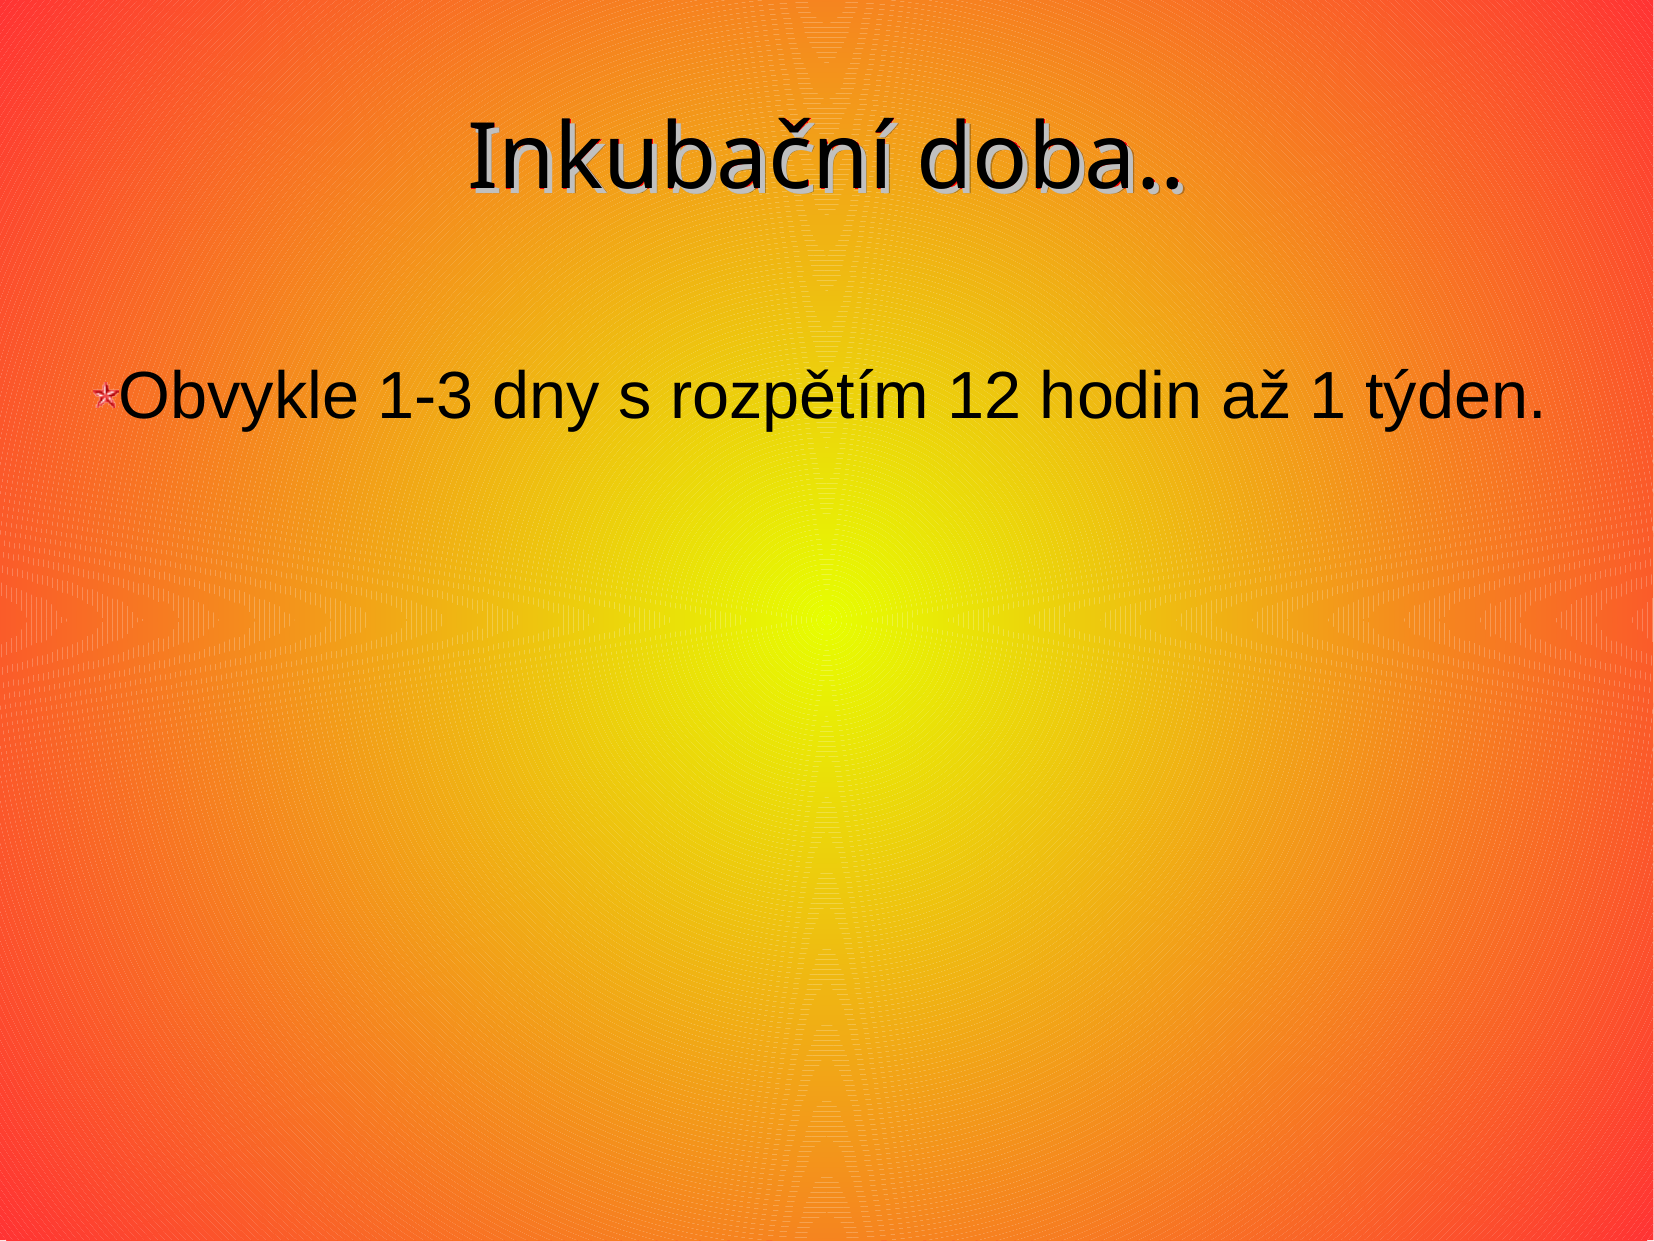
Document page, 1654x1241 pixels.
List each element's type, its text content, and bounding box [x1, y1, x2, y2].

subtitle Obvykle 1-3 dny s rozpětím 12 hodin až 1 týden. [76, 0, 1565, 798]
title Inkubační doba.. [1565, 49, 1571, 257]
